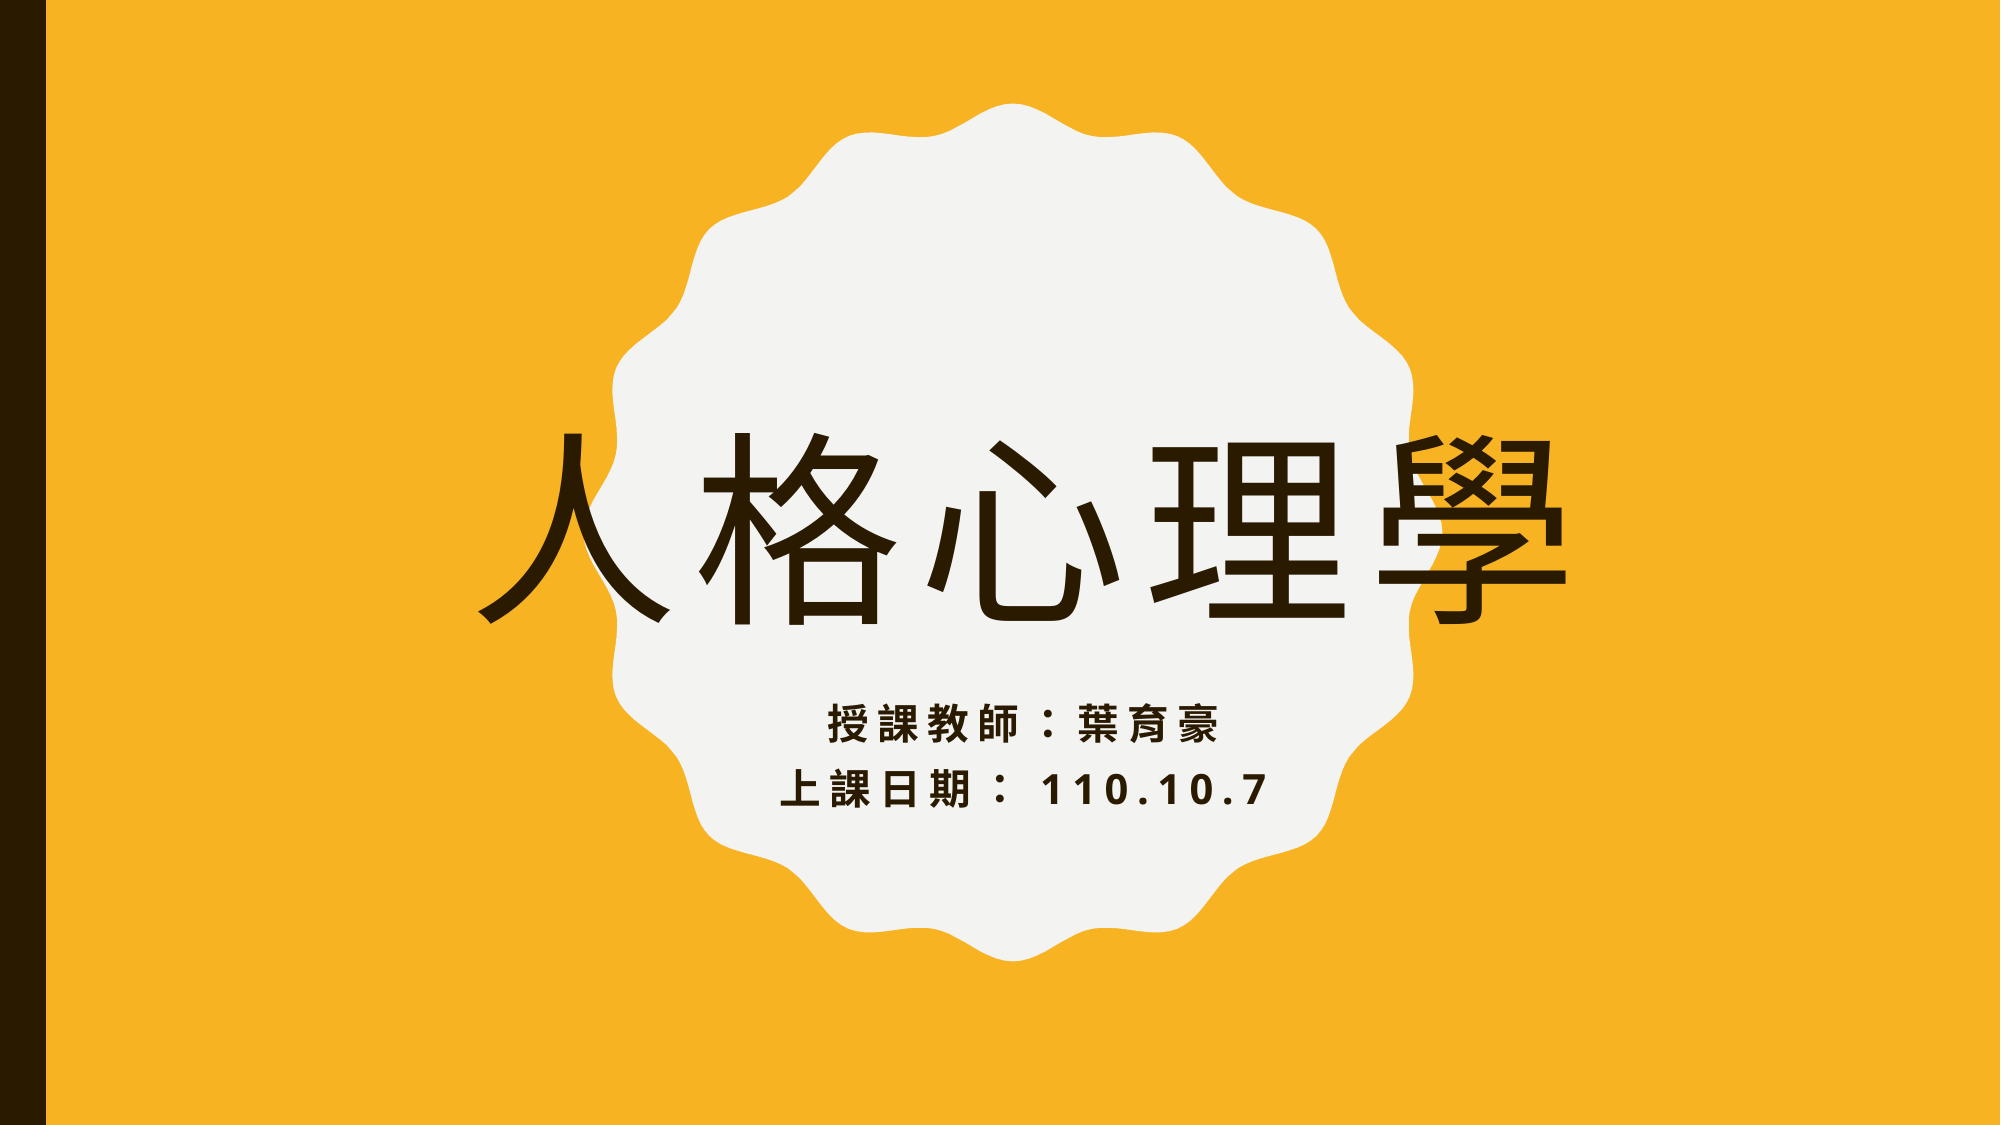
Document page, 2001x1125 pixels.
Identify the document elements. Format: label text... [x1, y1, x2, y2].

title 人格心理學 [176, 180, 1870, 902]
subtitle 授課教師：葉育豪 上課日期：110.10.7 [363, 690, 1684, 872]
